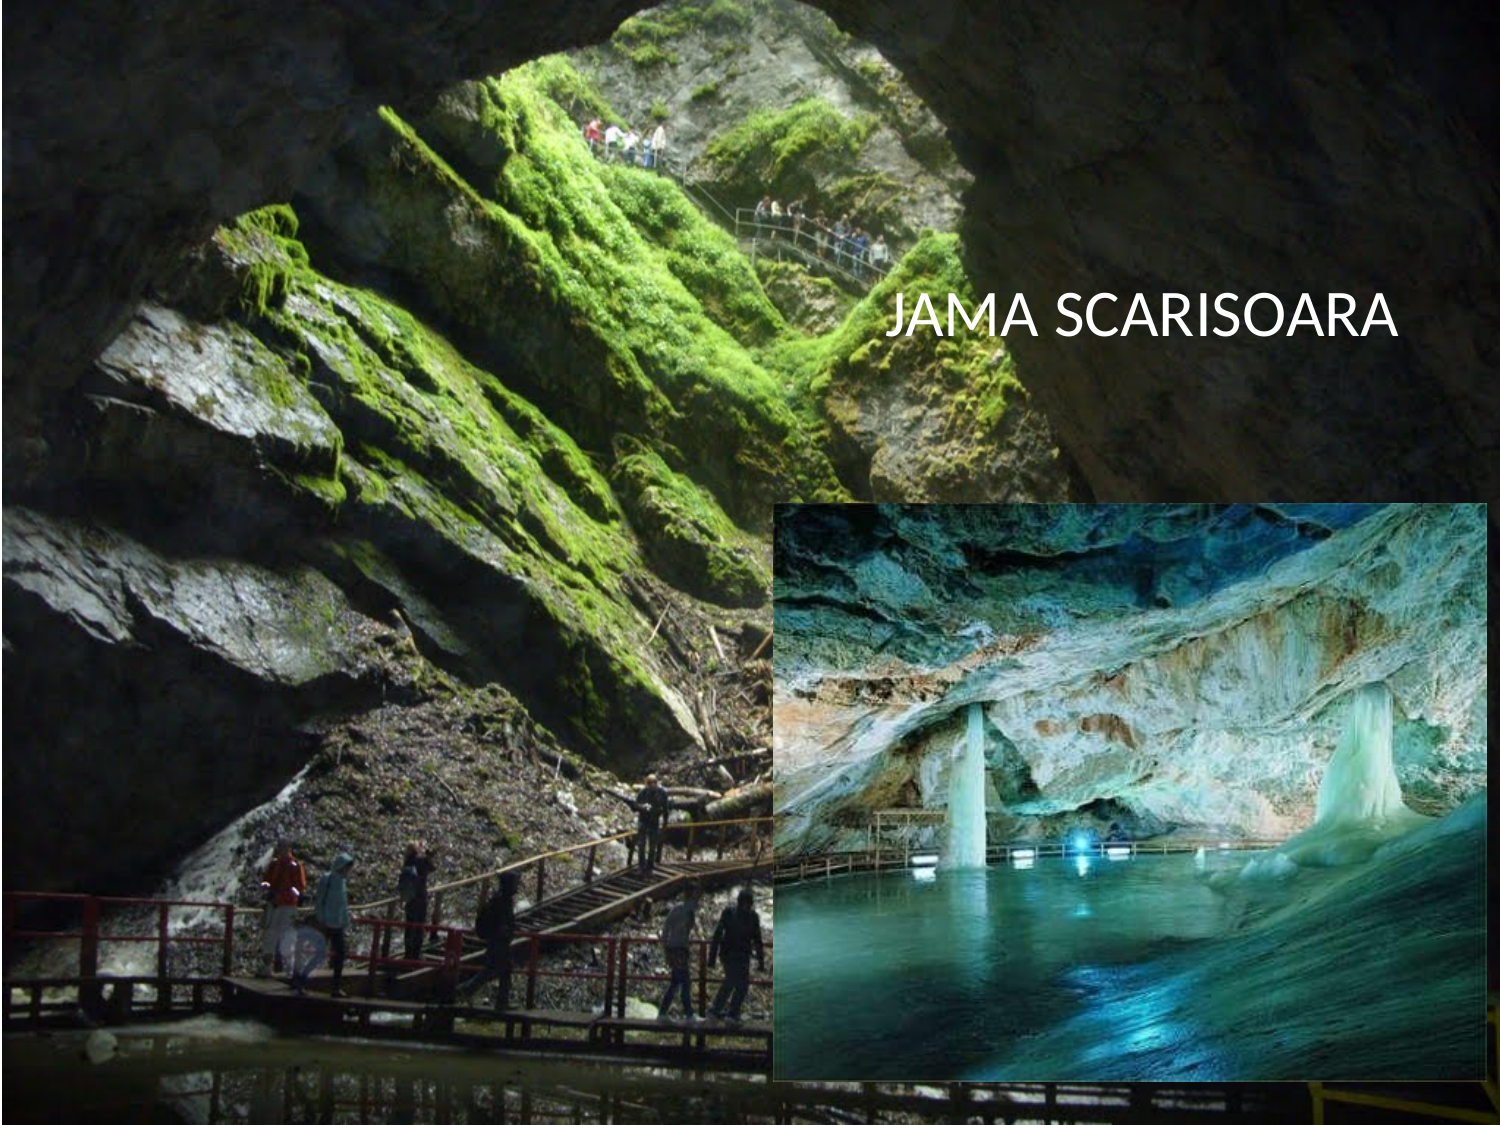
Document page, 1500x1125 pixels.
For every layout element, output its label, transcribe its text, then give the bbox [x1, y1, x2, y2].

list JAMA SCARISOARA [75, 262, 1425, 1005]
picture [2, 0, 1500, 1125]
